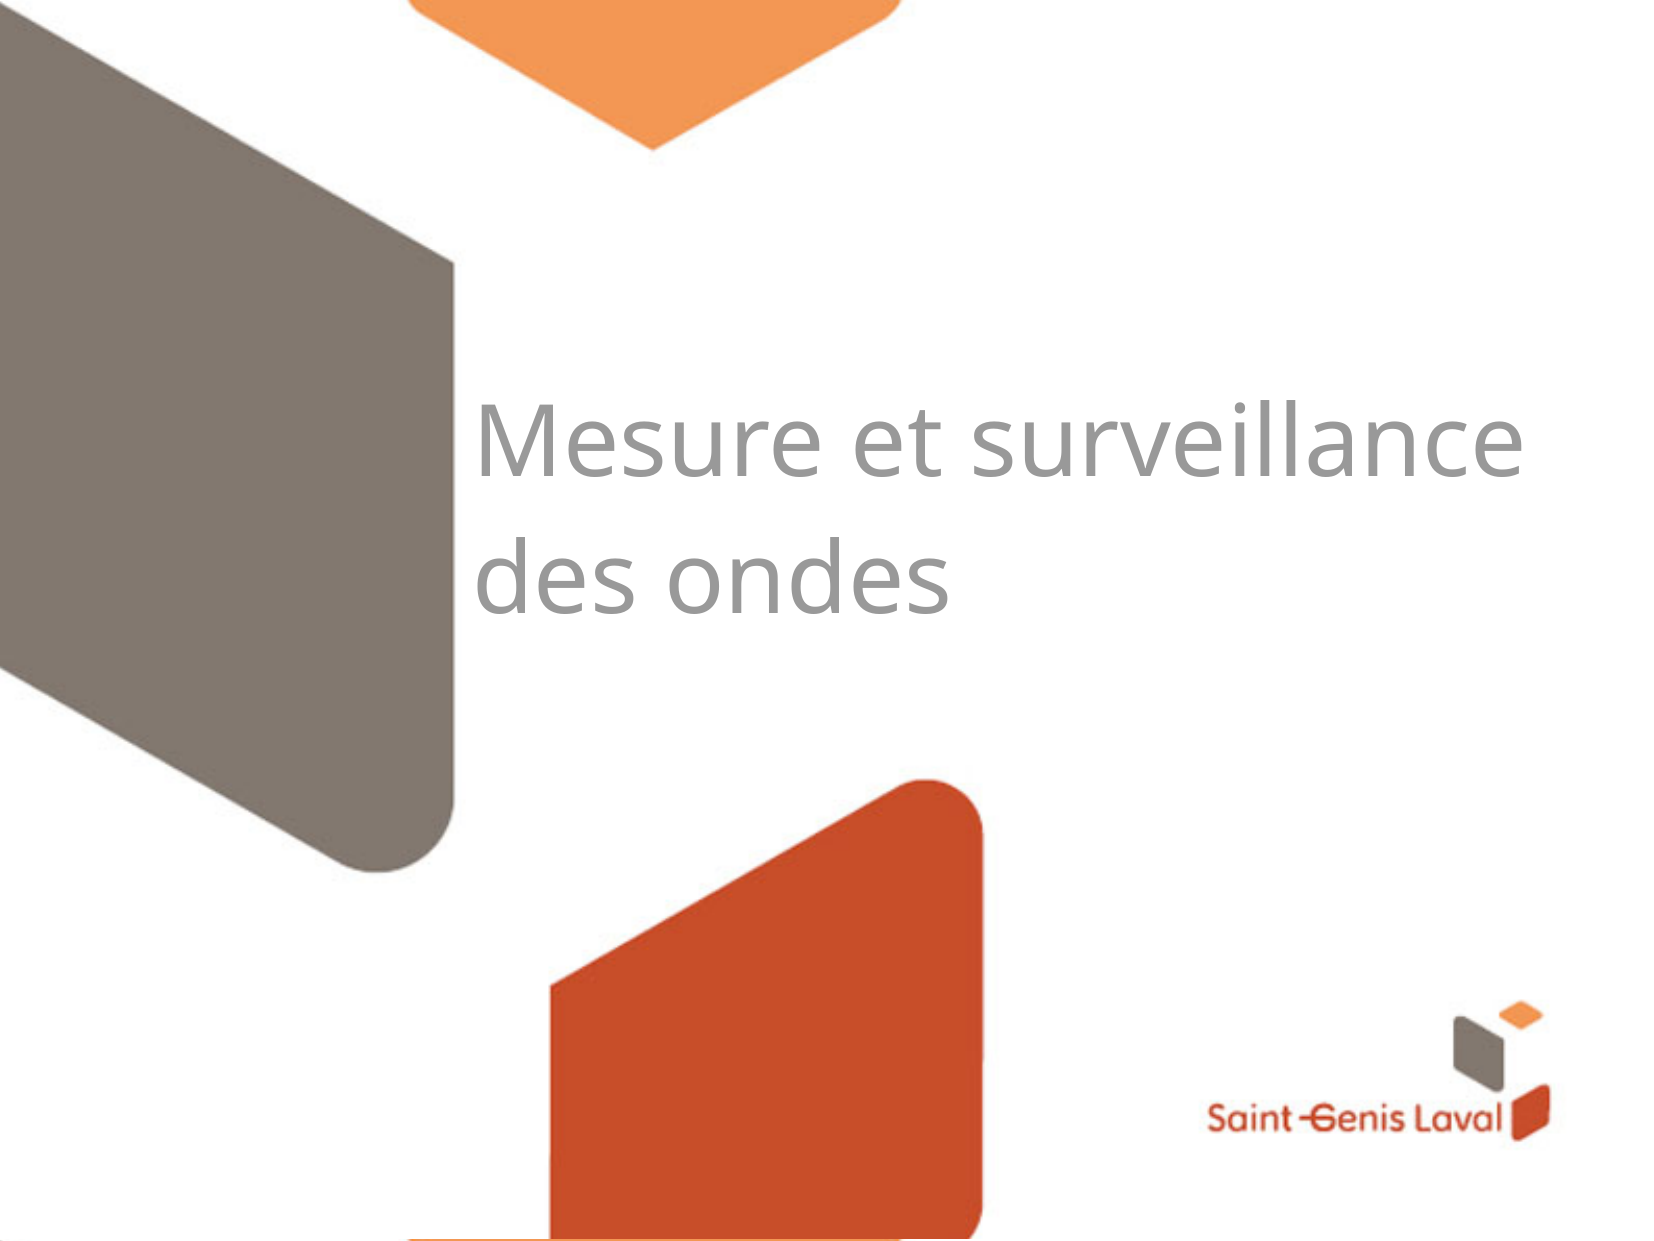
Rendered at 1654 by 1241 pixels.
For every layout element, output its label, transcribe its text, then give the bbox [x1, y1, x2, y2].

picture [0, 0, 1654, 1241]
title Mesure et surveillance des ondes [472, 90, 1654, 650]
